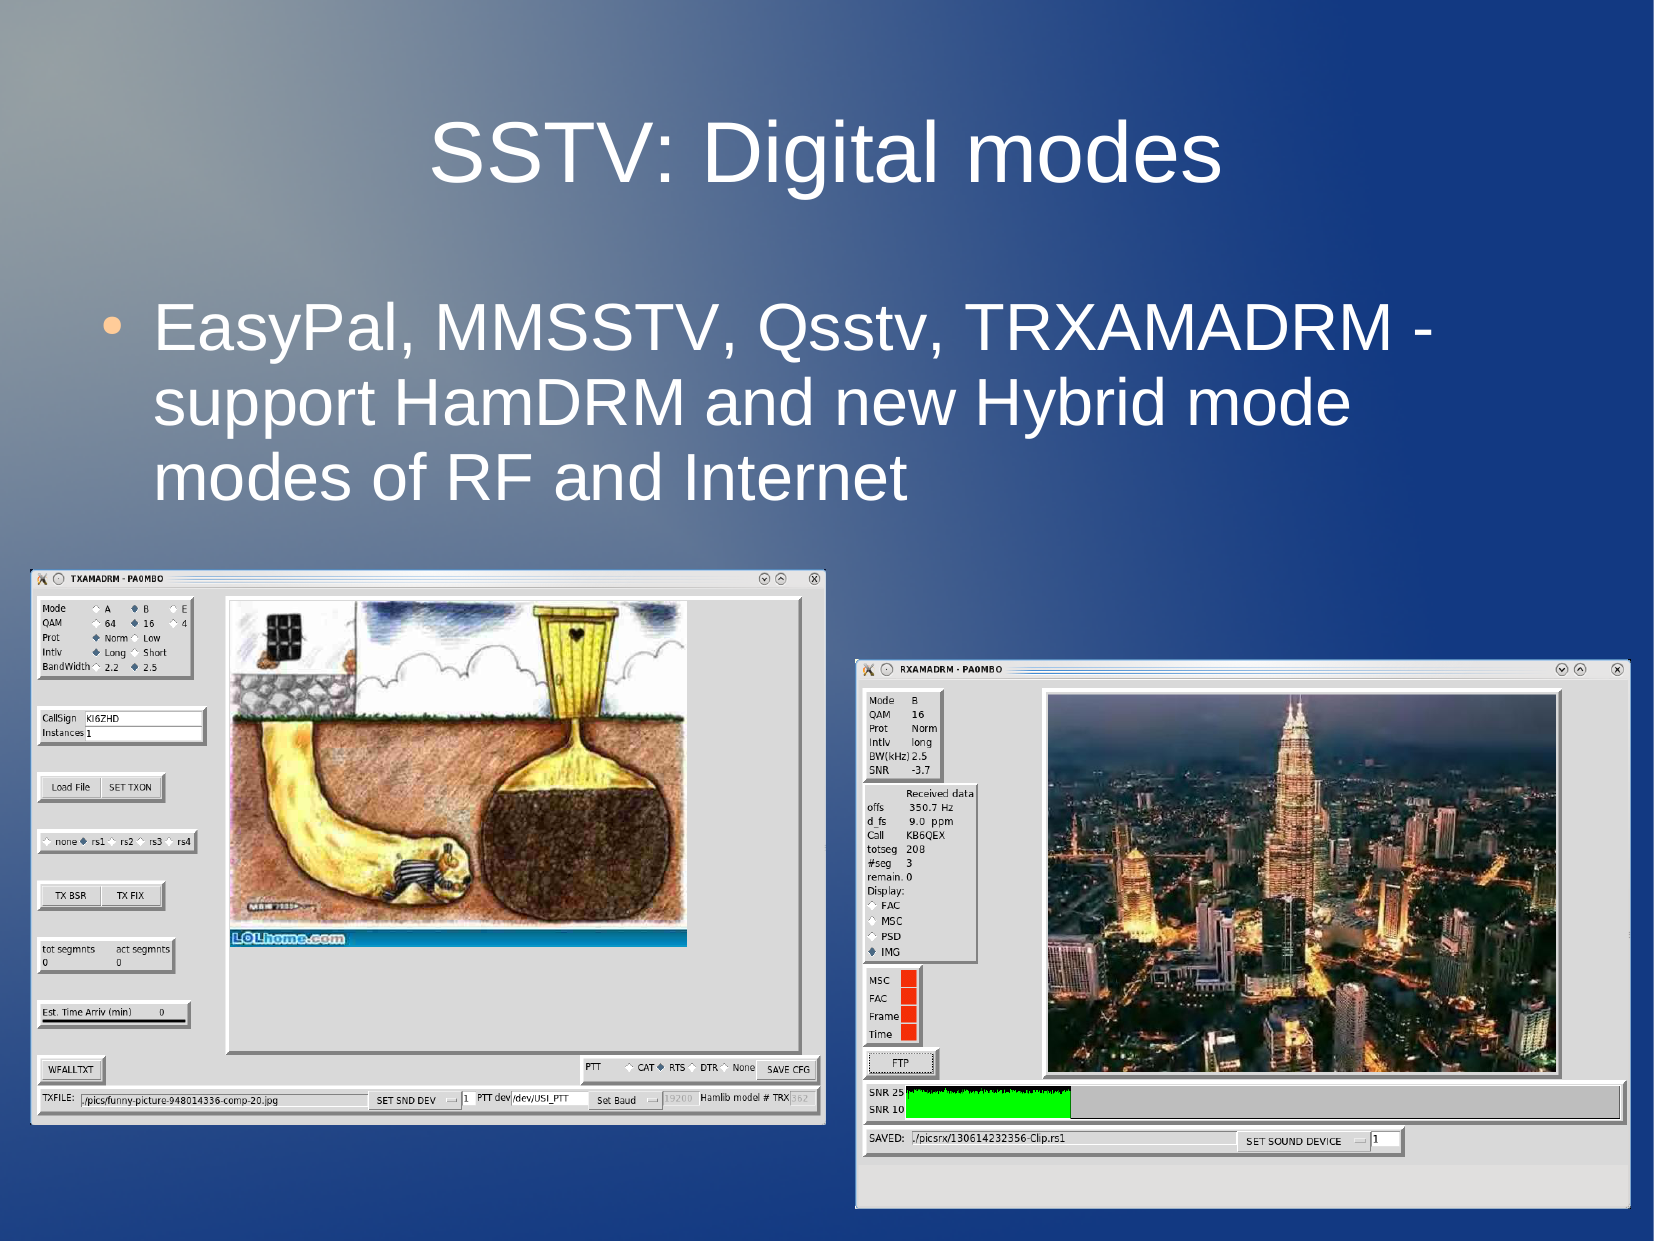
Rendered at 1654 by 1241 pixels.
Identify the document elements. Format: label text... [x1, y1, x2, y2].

list EasyPal, MMSSTV, Qsstv, TRXAMADRM - support HamDRM and new Hybrid mode modes of RF and Internet [82, 290, 1571, 515]
picture [0, 0, 1654, 1241]
title SSTV: Digital modes [82, 49, 1571, 257]
